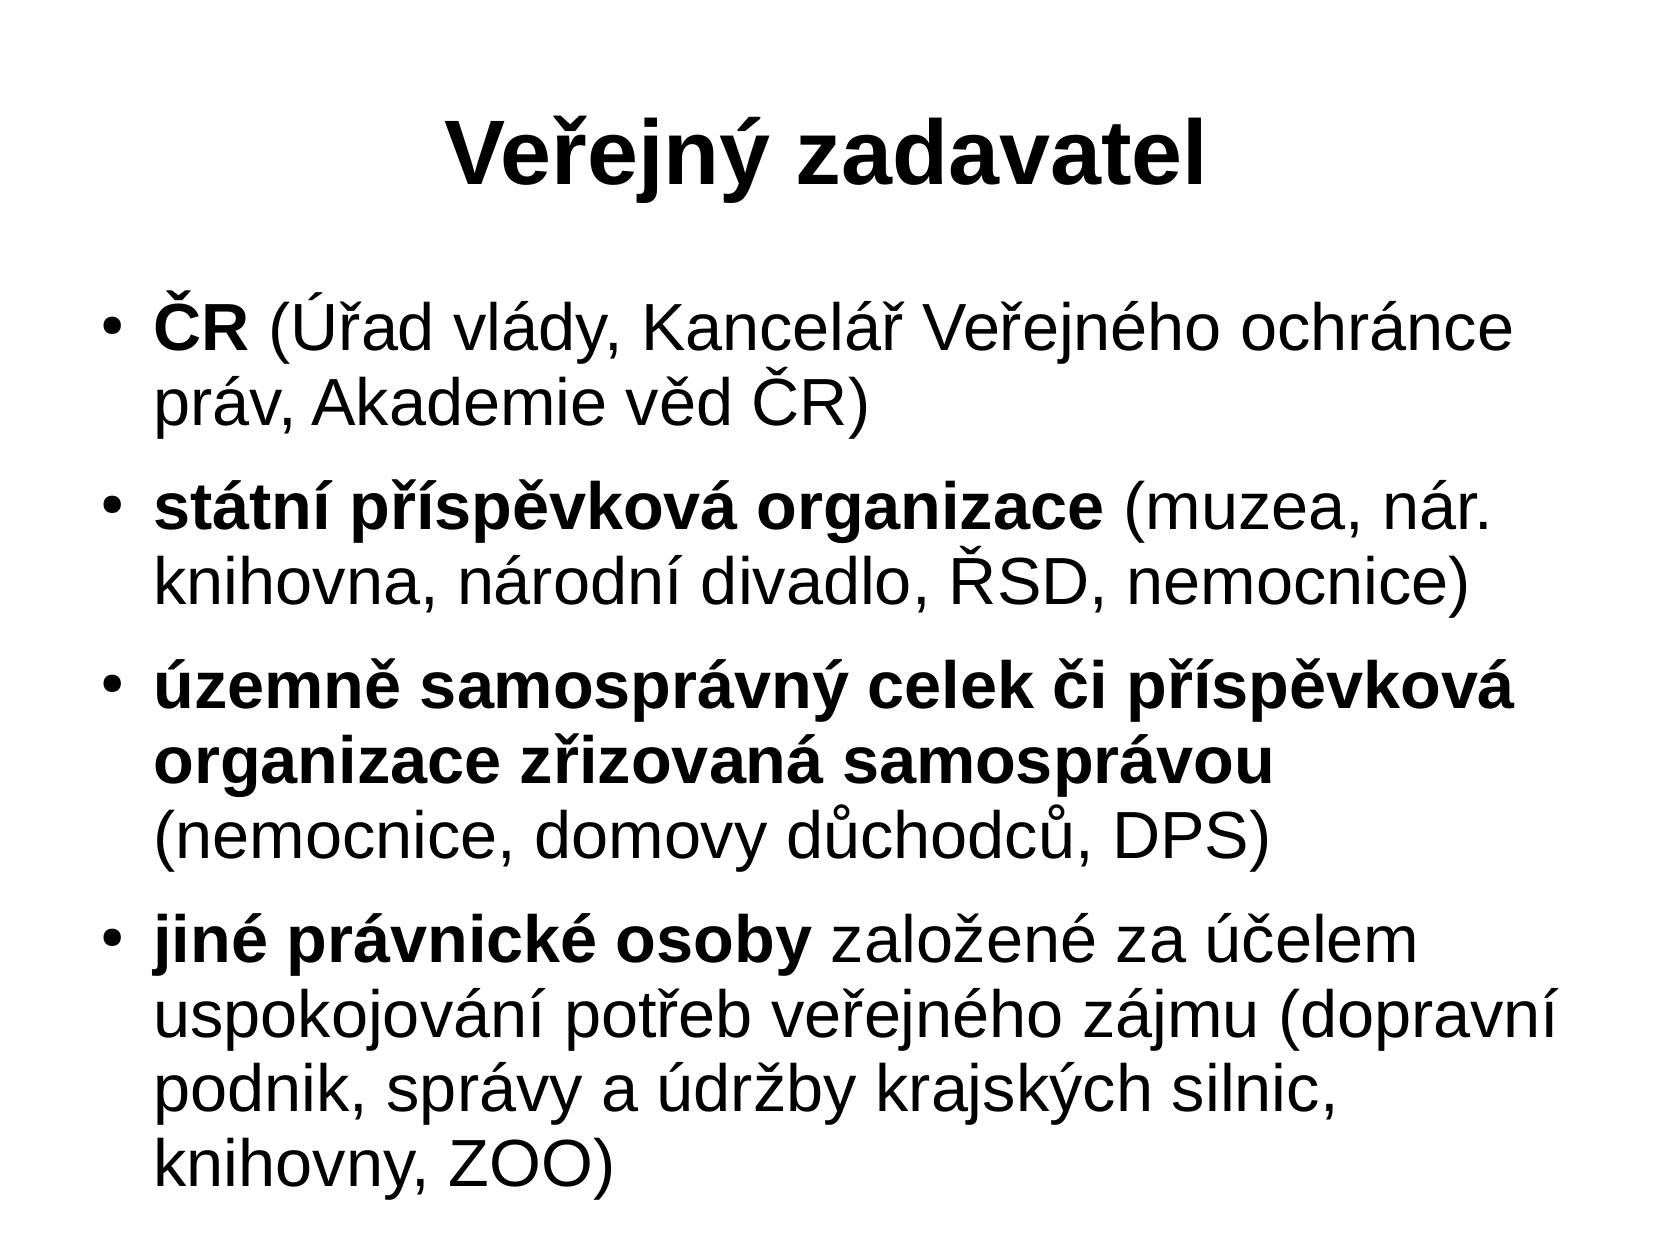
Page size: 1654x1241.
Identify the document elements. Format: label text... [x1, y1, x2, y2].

list ČR (Úřad vlády, Kancelář Veřejného ochránce práv, Akademie věd ČR) státní příspěvková organizace (muzea, nár. knihovna, národní divadlo, ŘSD, nemocnice) územně samosprávný celek či příspěvková organizace zřizovaná samosprávou (nemocnice, domovy důchodců, DPS) jiné právnické osoby založené za účelem uspokojování potřeb veřejného zájmu (dopravní podnik, správy a údržby krajských silnic, knihovny, ZOO) [82, 290, 1571, 1196]
title Veřejný zadavatel [82, 49, 1571, 257]
